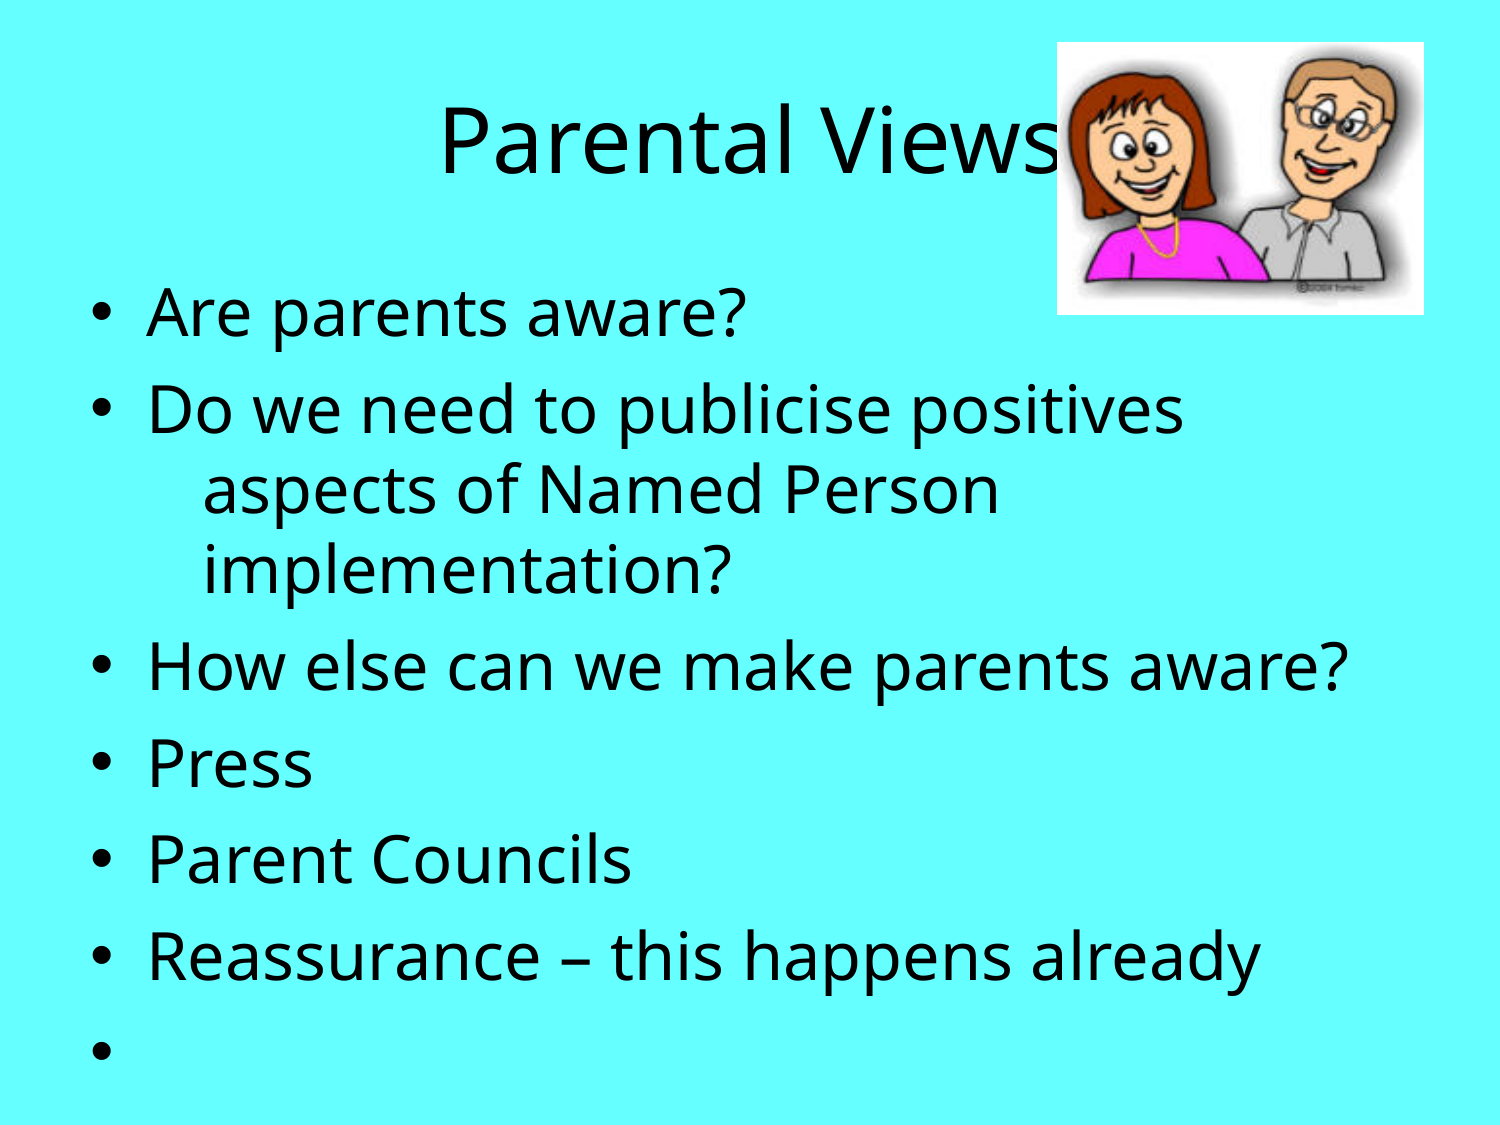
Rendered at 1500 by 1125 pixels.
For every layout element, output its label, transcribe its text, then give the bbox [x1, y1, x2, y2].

picture [1057, 42, 1424, 315]
title Parental Views [76, 42, 1057, 231]
list Are parents aware? Do we need to publicise positives aspects of Named Person implementation? How else can we make parents aware? Press Parent Councils Reassurance – this happens already [75, 262, 1426, 1005]
